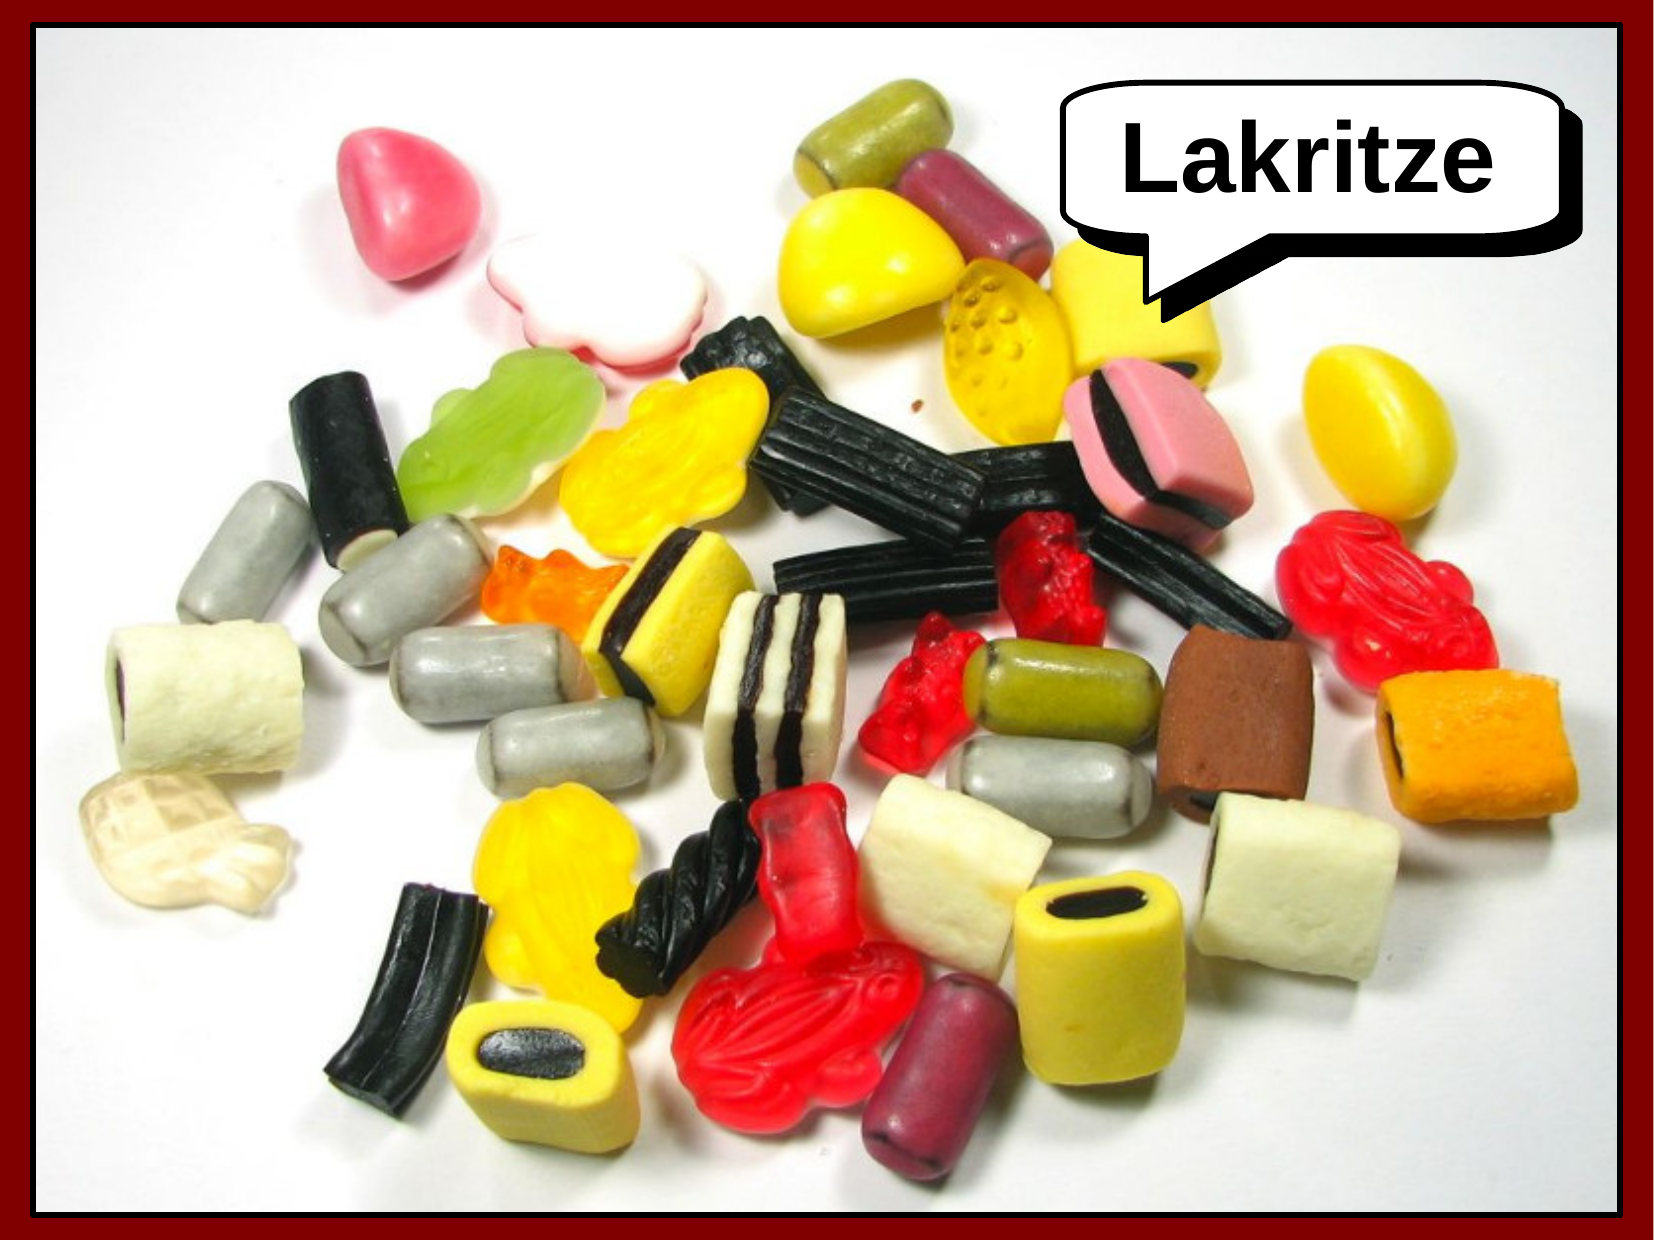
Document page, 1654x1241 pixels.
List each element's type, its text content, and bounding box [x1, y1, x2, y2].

text_box Lakritze [1104, 94, 1562, 222]
text_box [1062, 82, 1554, 303]
picture [36, 28, 1618, 1213]
